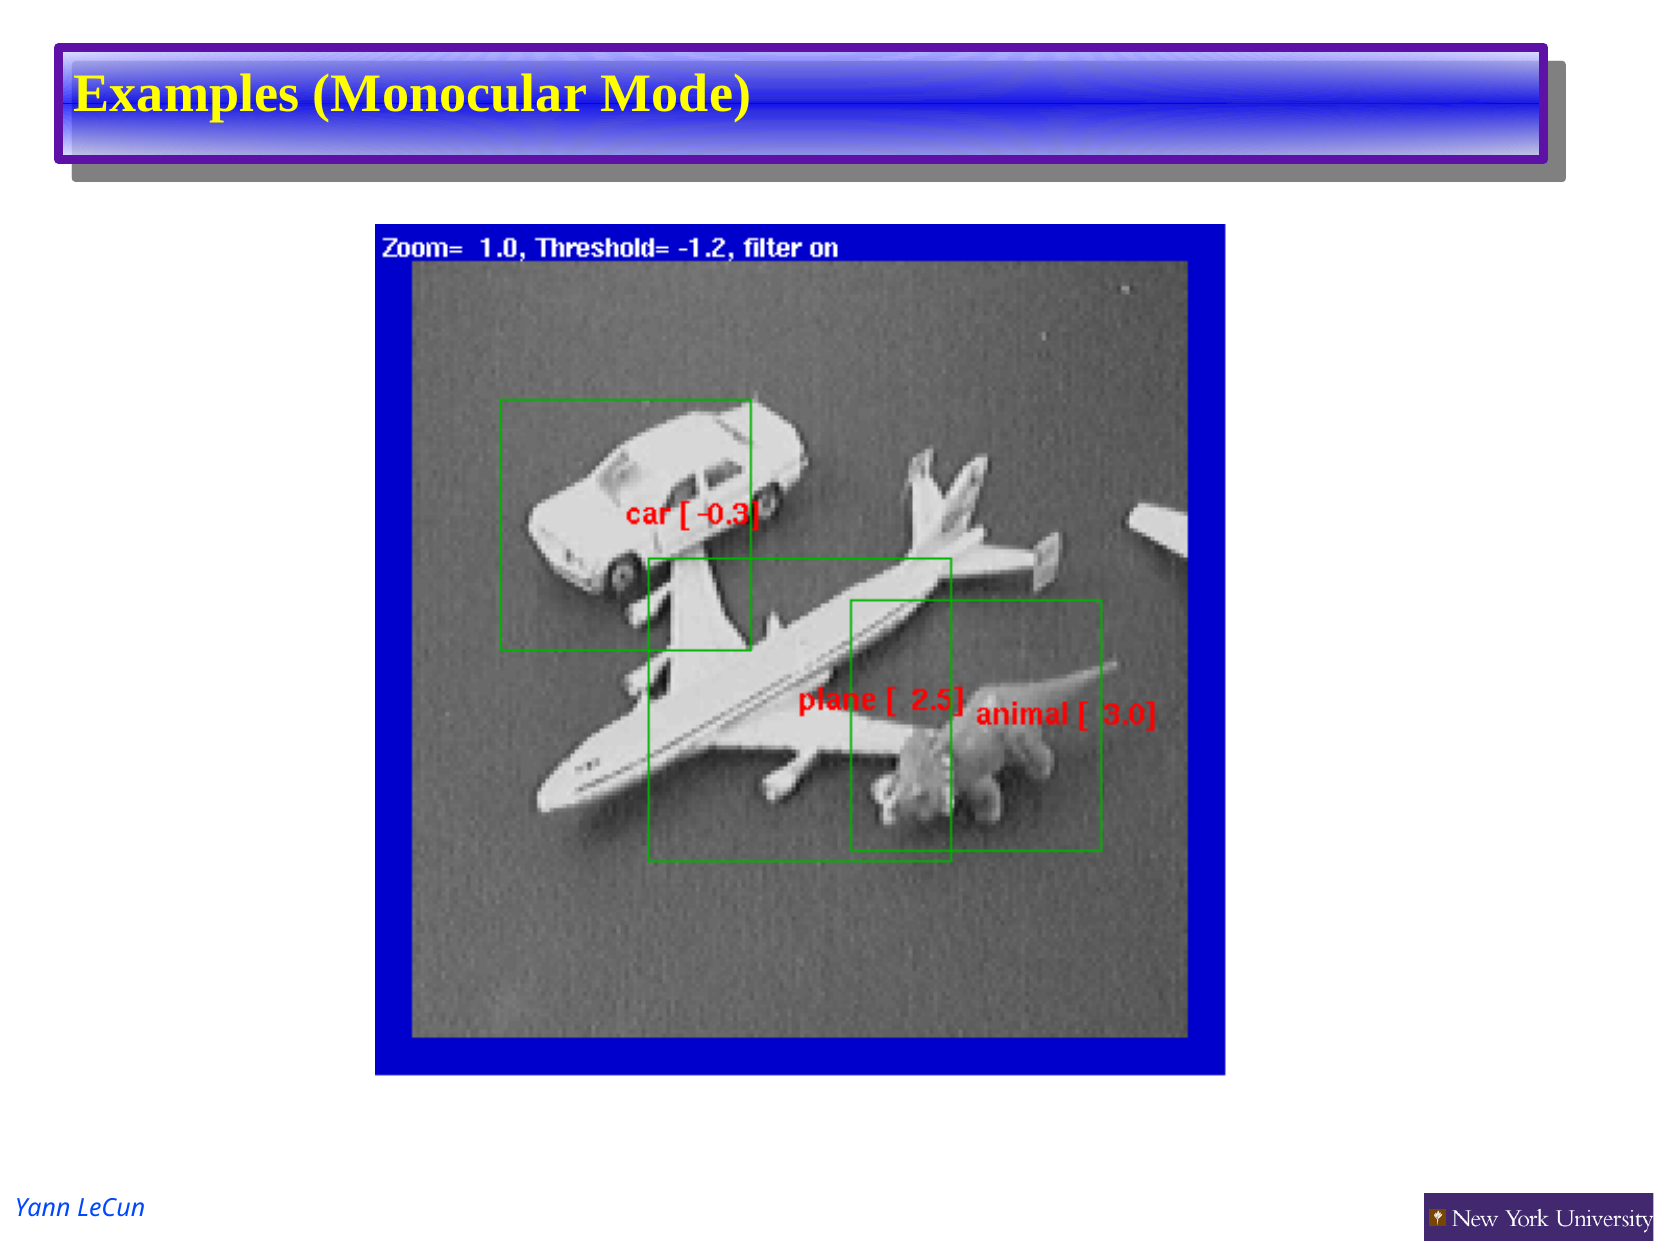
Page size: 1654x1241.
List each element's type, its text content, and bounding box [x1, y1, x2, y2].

picture [375, 224, 1326, 1176]
picture [1424, 1193, 1654, 1241]
text_box Examples (Monocular Mode) [58, 47, 1544, 160]
